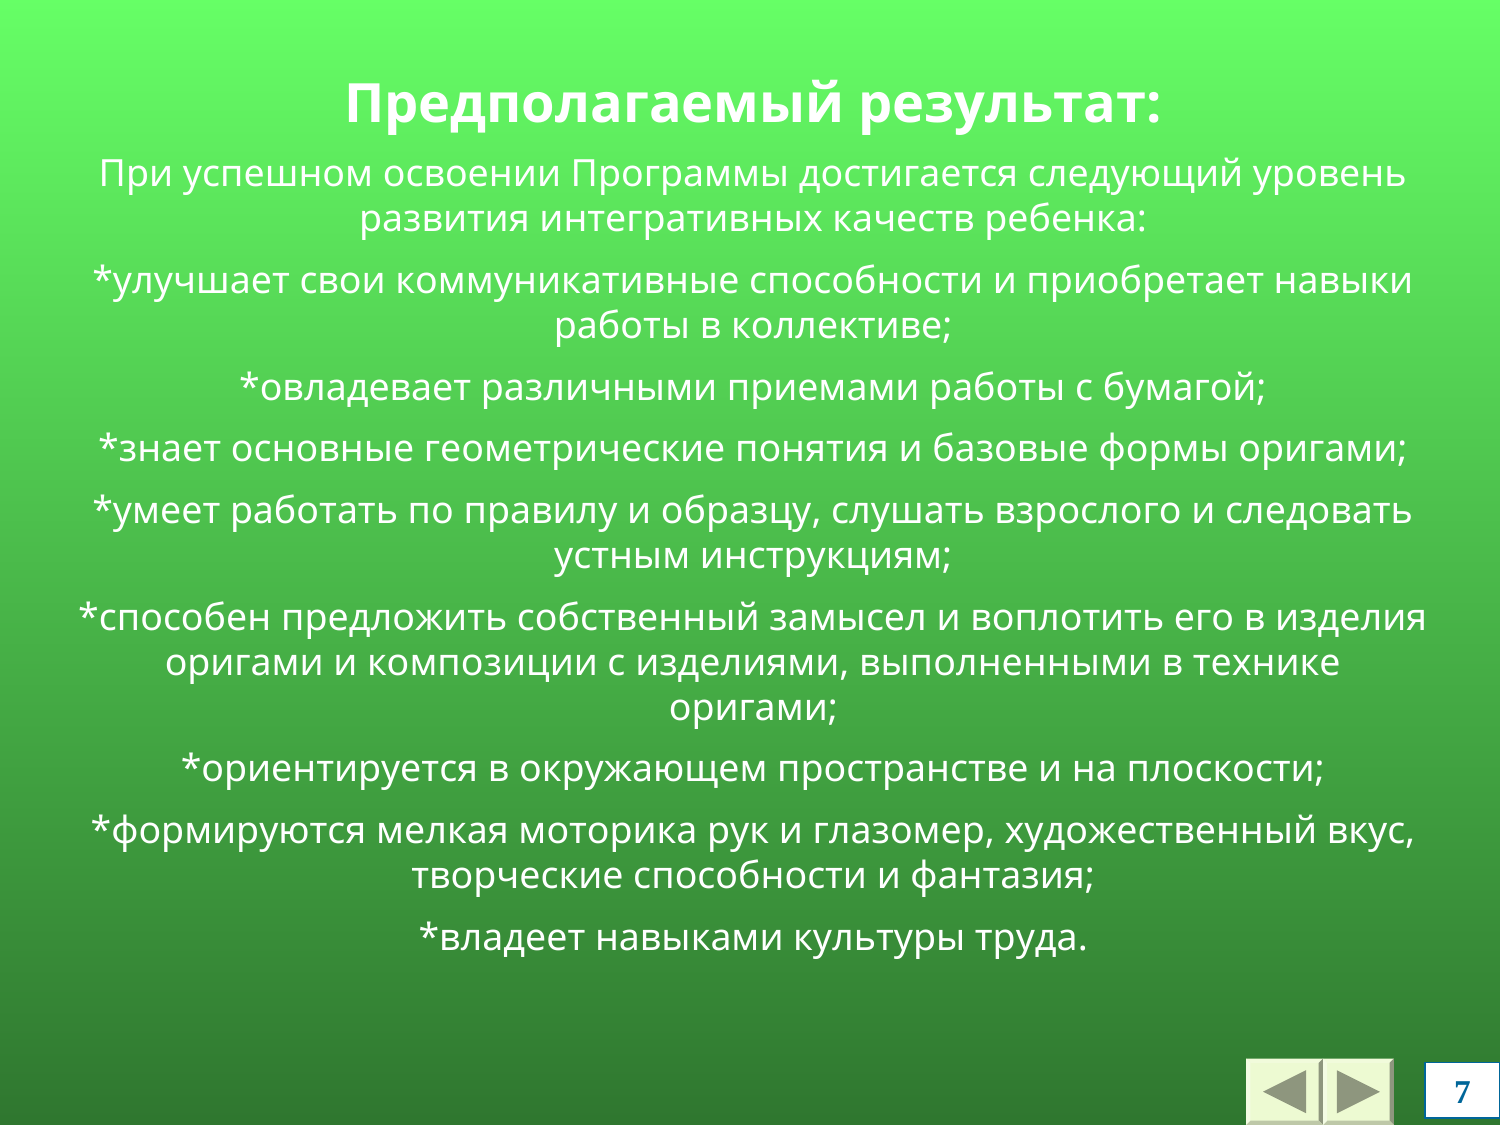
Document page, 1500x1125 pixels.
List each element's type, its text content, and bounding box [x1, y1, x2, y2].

text_box [1247, 1058, 1323, 1125]
text_box 7 [1425, 1062, 1500, 1118]
subtitle Предполагаемый результат: При успешном освоении Программы достигается следующий уровень развития интегративных качеств ребенка: *улучшает свои коммуникативные способности и приобретает навыки работы в коллективе; *овладевает различными приемами работы с бумагой; *знает основные геометрические понятия и базовые формы оригами; *умеет работать по правилу и образцу, слушать взрослого и следовать устным инструкциям; *способен предложить собственный замысел и воплотить его в изделия оригами и композиции с изделиями, выполненными в технике оригами; *ориентируется в окружающем пространстве и на плоскости; *формируются мелкая моторика рук и глазомер, художественный вкус, творческие способности и фантазия; *владеет навыками культуры труда. [77, 15, 1430, 1011]
text_box [1324, 1058, 1394, 1125]
